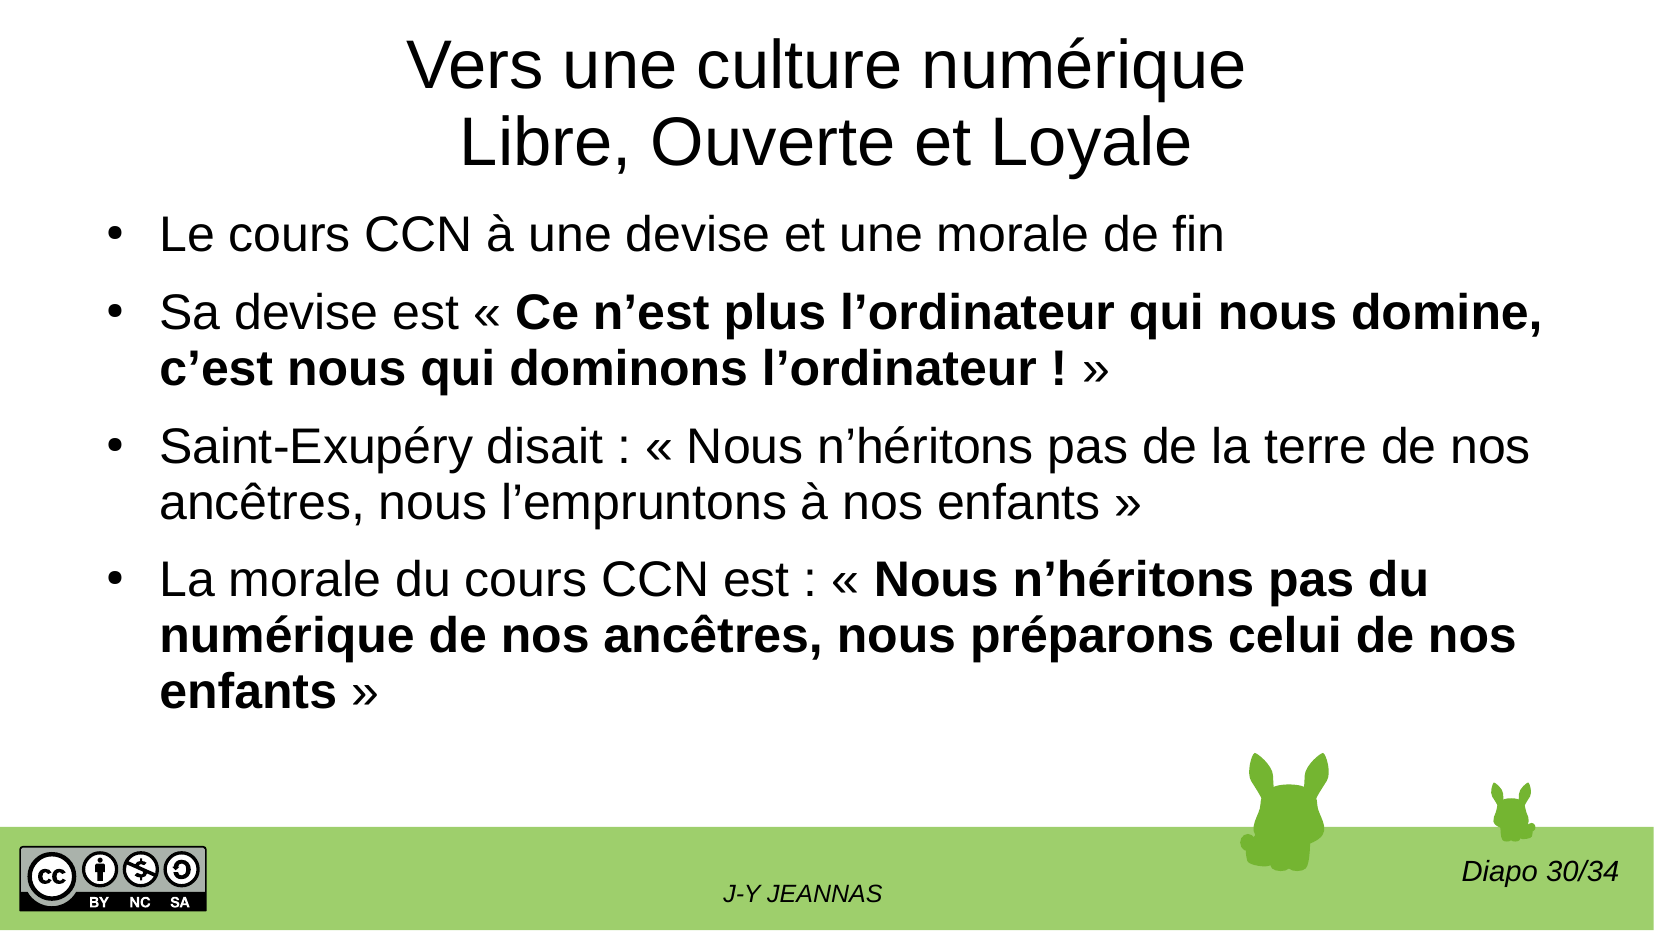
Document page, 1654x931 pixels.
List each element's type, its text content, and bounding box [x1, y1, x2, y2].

list Le cours CCN à une devise et une morale de fin Sa devise est « Ce n’est plus l’ordinateur qui nous domine, c’est nous qui dominons l’ordinateur ! » Saint-Exupéry disait : « Nous n’héritons pas de la terre de nos ancêtres, nous l’empruntons à nos enfants » La morale du cours CCN est : « Nous n’héritons pas du numérique de nos ancêtres, nous préparons celui de nos enfants » [88, 206, 1565, 739]
title Vers une culture numérique Libre, Ouverte et Loyale [88, 26, 1565, 181]
